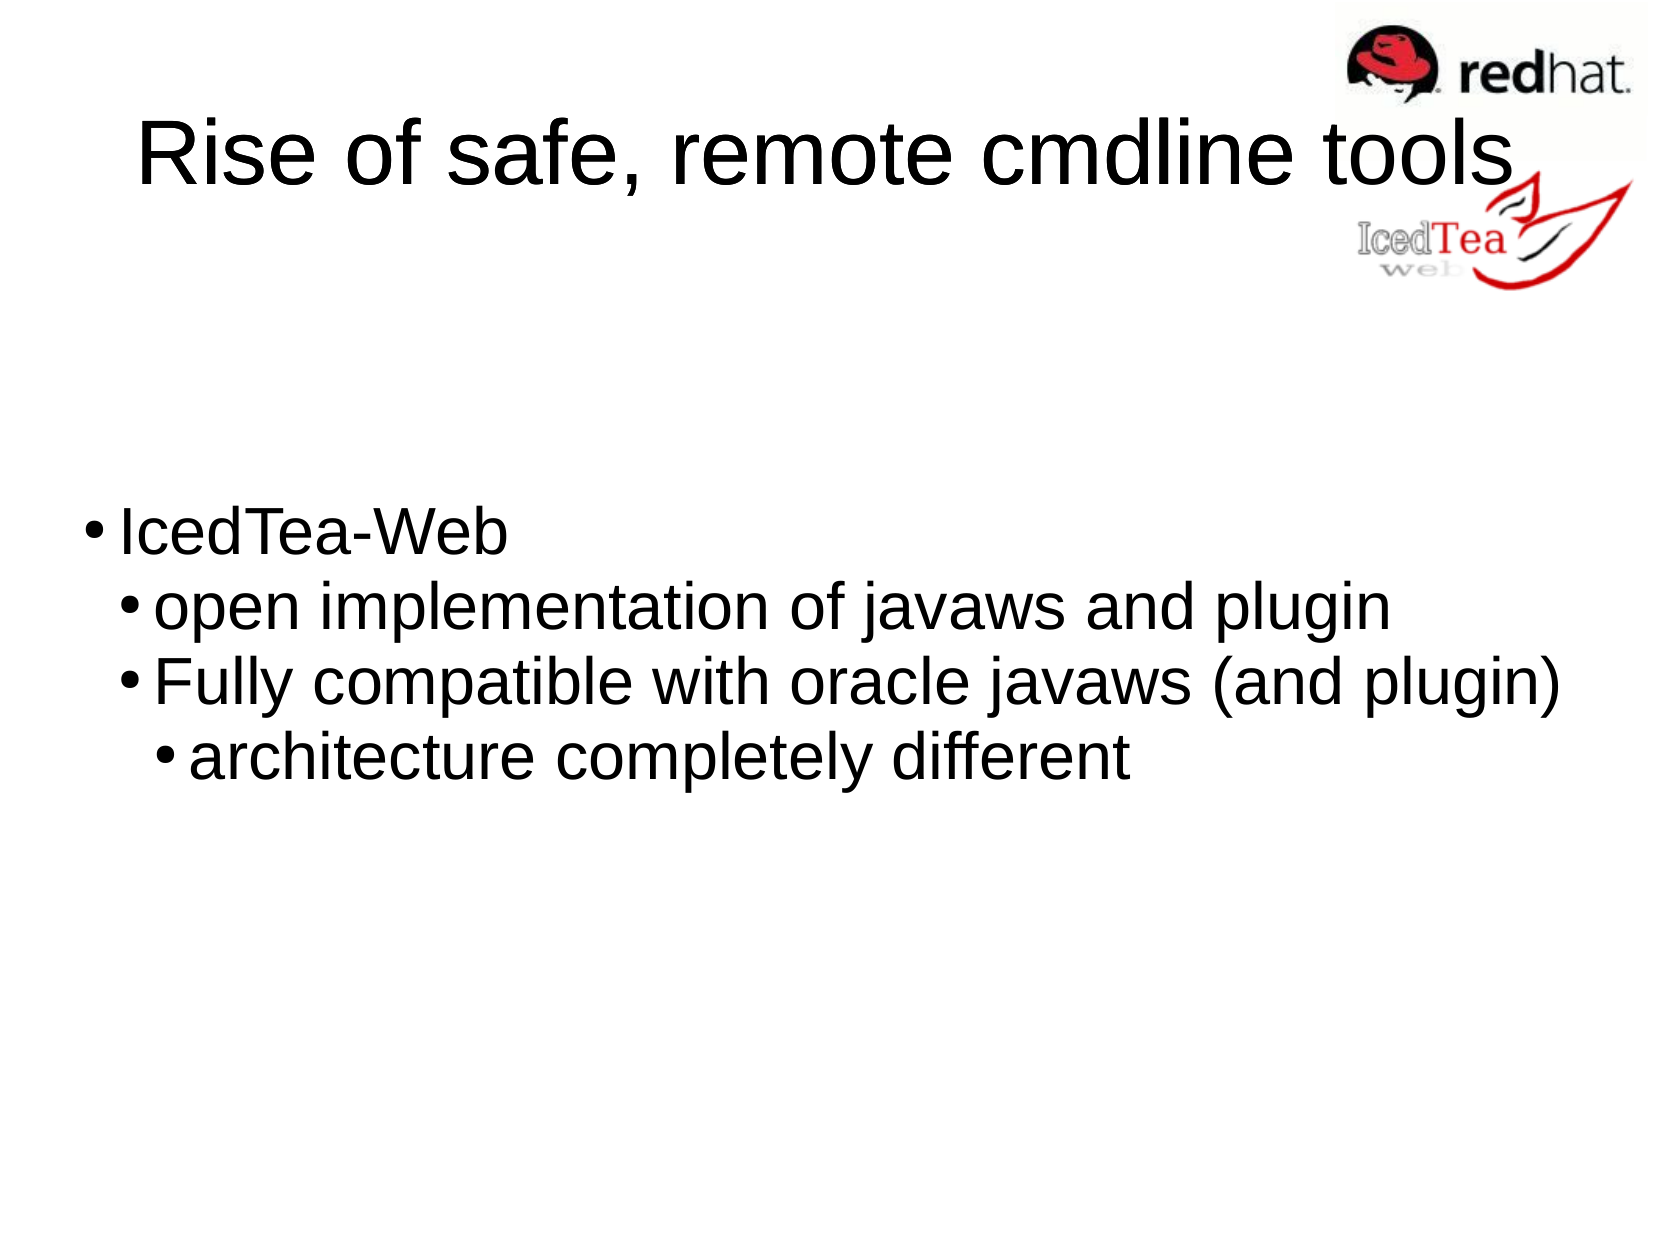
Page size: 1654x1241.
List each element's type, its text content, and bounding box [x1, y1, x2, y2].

picture [1335, 2, 1648, 316]
title Rise of safe, remote cmdline tools [82, 49, 1571, 257]
subtitle IcedTea-Web open implementation of javaws and plugin Fully compatible with oracle javaws (and plugin) architecture completely different [82, 284, 1571, 1004]
